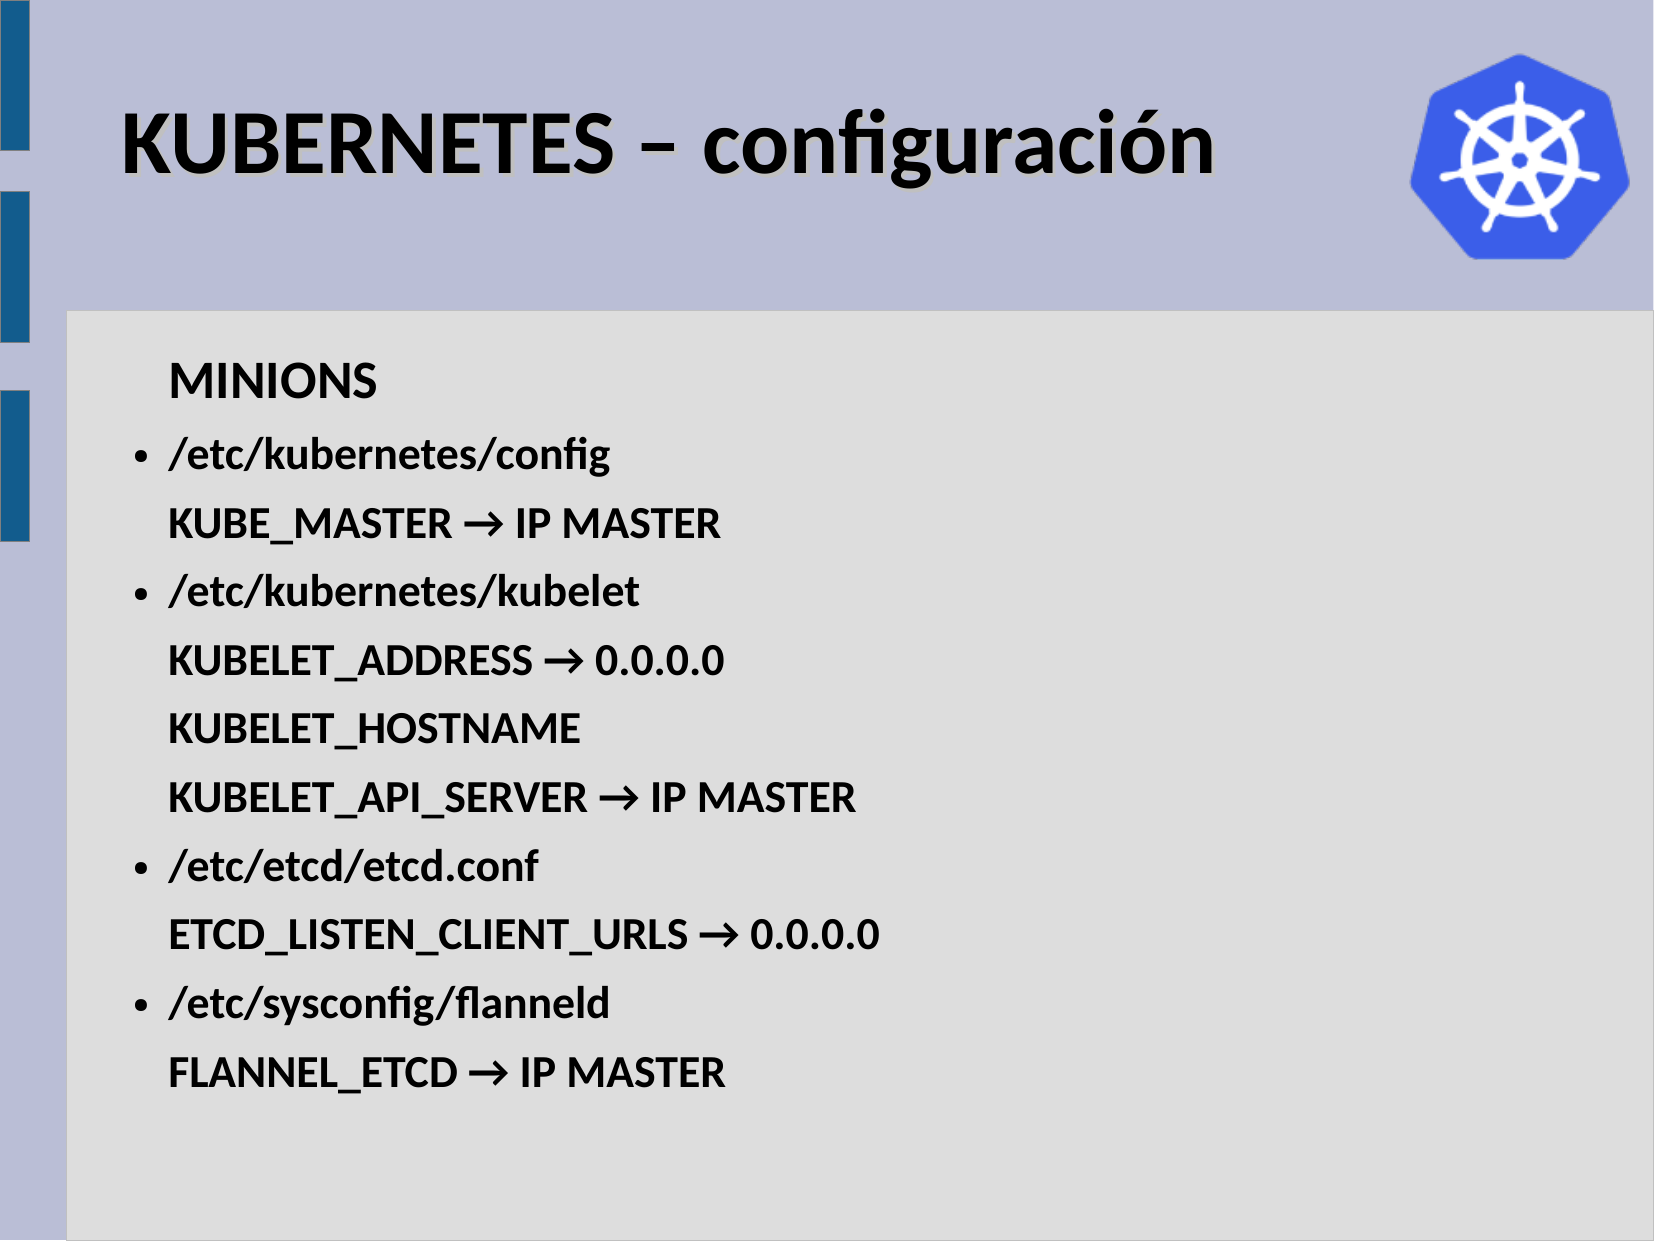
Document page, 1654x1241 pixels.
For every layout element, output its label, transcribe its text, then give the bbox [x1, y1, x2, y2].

picture [1382, 47, 1654, 267]
text_box MINIONS /etc/kubernetes/config KUBE_MASTER → IP MASTER /etc/kubernetes/kubelet KUBELET_ADDRESS → 0.0.0.0 KUBELET_HOSTNAME KUBELET_API_SERVER → IP MASTER /etc/etcd/etcd.conf ETCD_LISTEN_CLIENT_URLS → 0.0.0.0 /etc/sysconfig/flanneld FLANNEL_ETCD → IP MASTER [118, 323, 1583, 1241]
text_box KUBERNETES – configuración [106, 97, 1382, 225]
